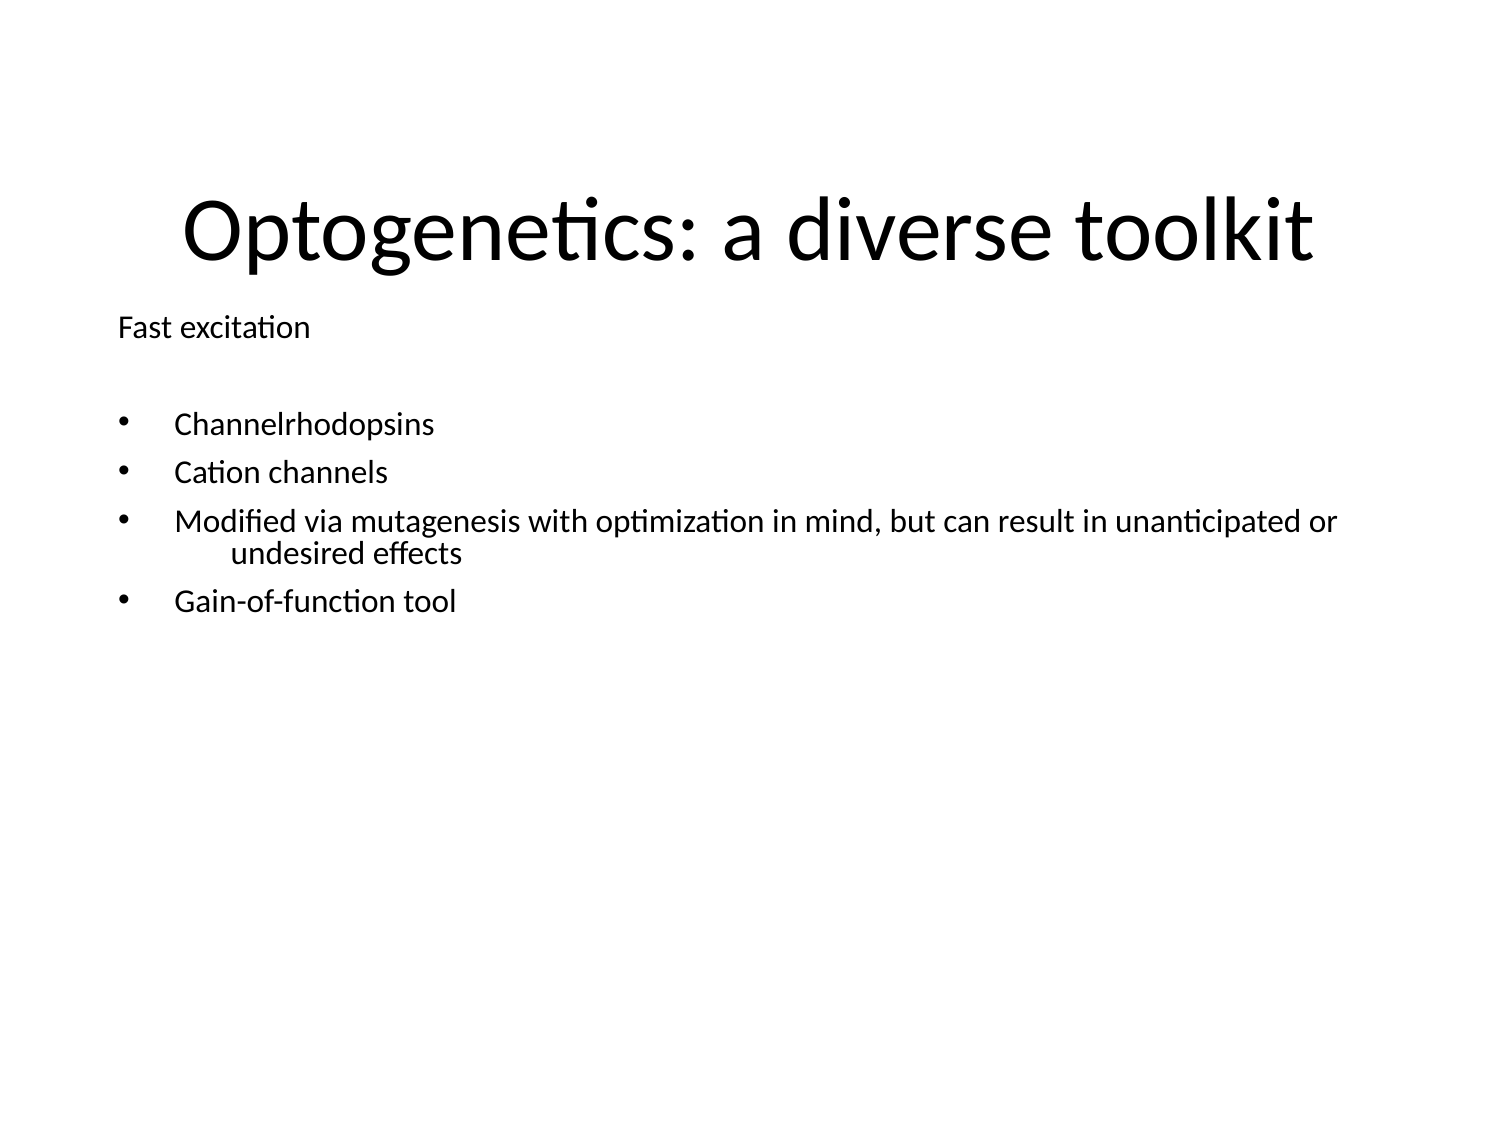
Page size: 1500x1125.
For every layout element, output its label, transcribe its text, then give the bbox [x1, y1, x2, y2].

title Optogenetics: a diverse toolkit [103, 141, 1397, 305]
list Fast excitation Channelrhodopsins Cation channels Modified via mutagenesis with optimization in mind, but can result in unanticipated or undesired effects Gain-of-function tool [103, 305, 1397, 923]
